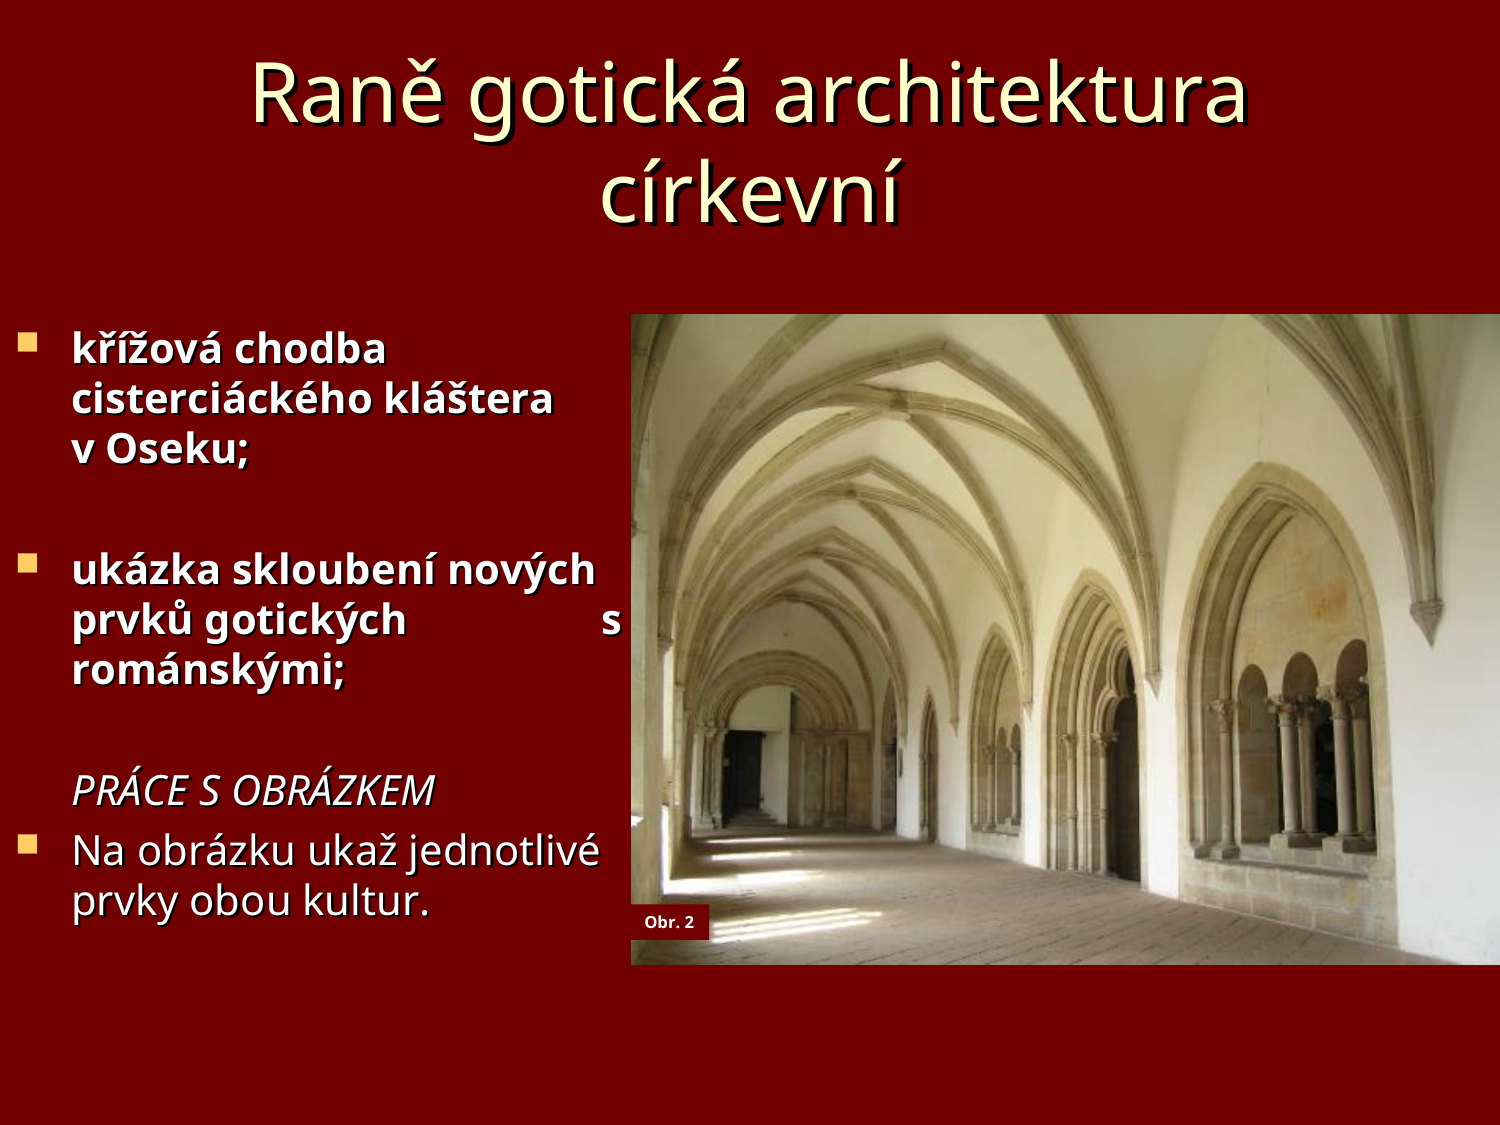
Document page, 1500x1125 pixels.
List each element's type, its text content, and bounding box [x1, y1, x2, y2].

title Raně gotická architektura církevní [75, 45, 1426, 233]
text_box [631, 314, 1500, 965]
text_box Obr. 2 [629, 904, 710, 940]
list křížová chodba cisterciáckého kláštera v Oseku; ukázka skloubení nových prvků gotických s románskými; PRÁCE S OBRÁZKEM Na obrázku ukaž jednotlivé prvky obou kultur. [0, 314, 656, 1001]
